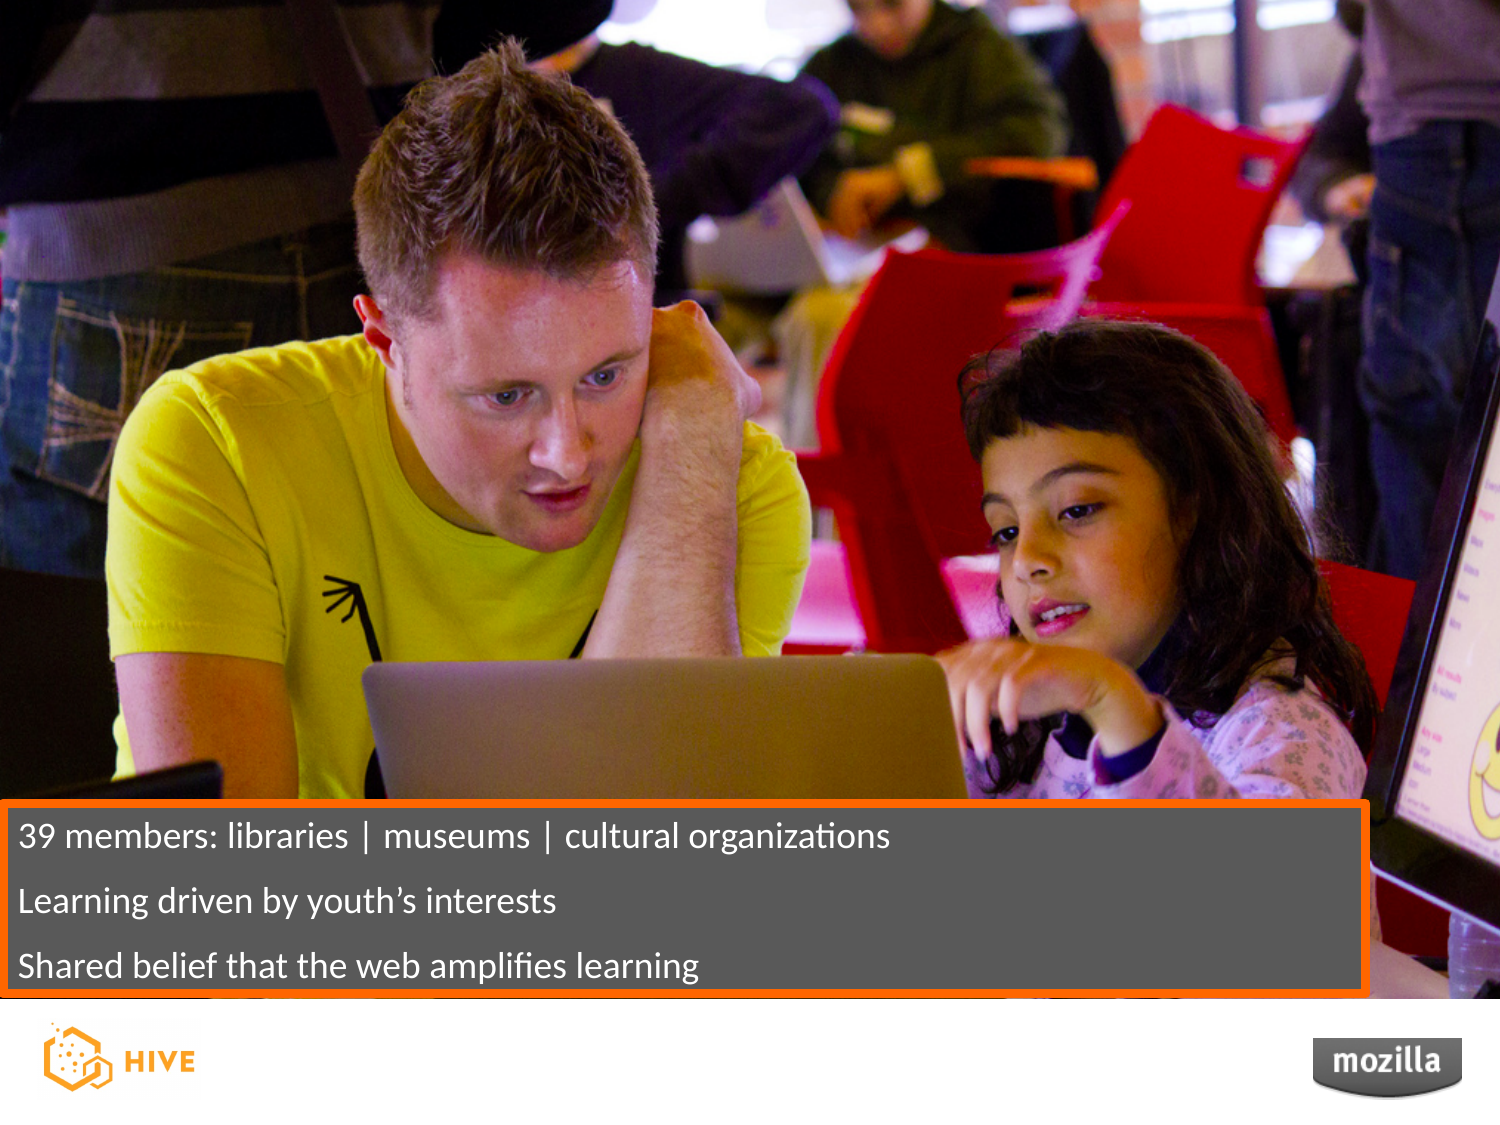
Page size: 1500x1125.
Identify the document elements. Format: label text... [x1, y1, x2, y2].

text_box 39 members: libraries | museums | cultural organizations Learning driven by youth’s interests Shared belief that the web amplifies learning [3, 803, 1366, 994]
picture [0, 0, 1500, 999]
picture [37, 1018, 201, 1100]
picture [1313, 1038, 1462, 1100]
